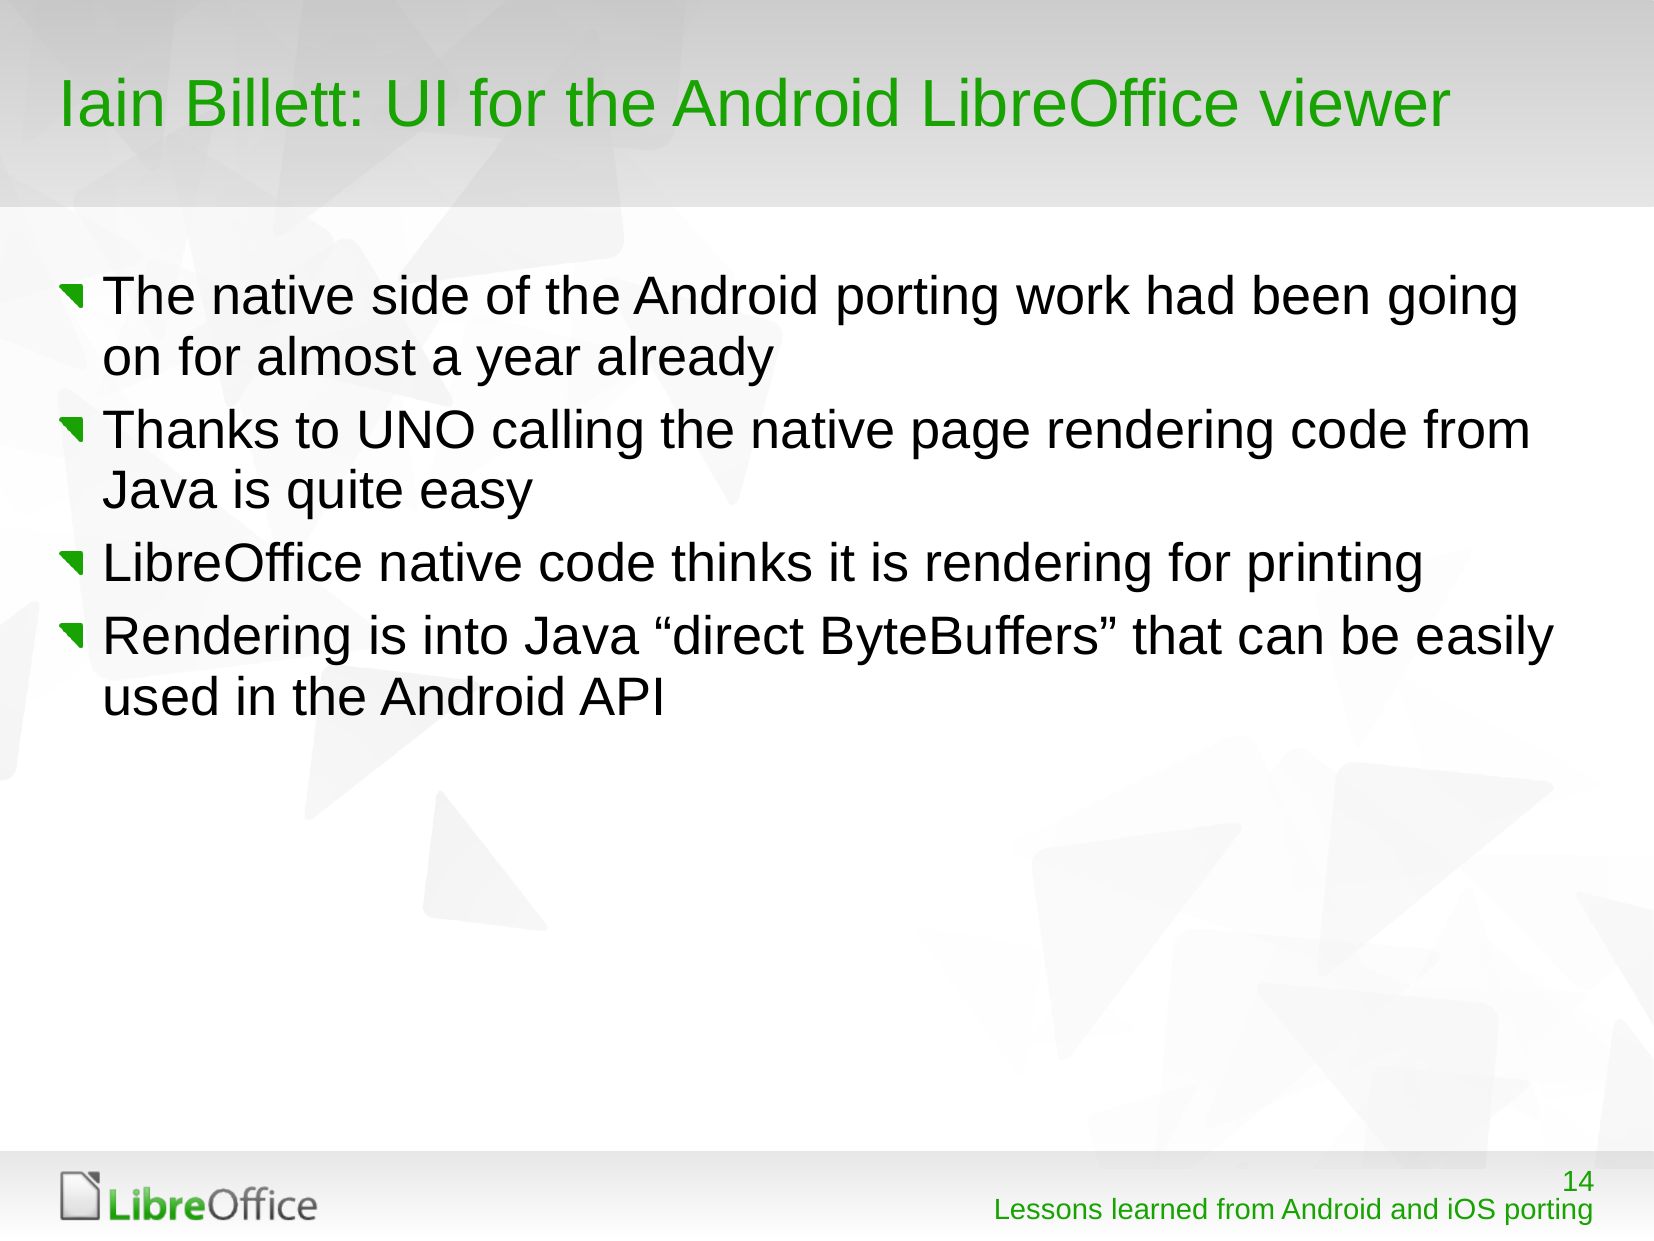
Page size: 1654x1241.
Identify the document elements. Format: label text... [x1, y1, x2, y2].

picture [0, 0, 783, 931]
list The native side of the Android porting work had been going on for almost a year already Thanks to UNO calling the native page rendering code from Java is quite easy LibreOffice native code thinks it is rendering for printing Rendering is into Java “direct ByteBuffers” that can be easily used in the Android API [59, 265, 1595, 1114]
picture [41, 1152, 337, 1240]
picture [915, 548, 1654, 1169]
title Iain Billett: UI for the Android LibreOffice viewer [59, 29, 1595, 178]
